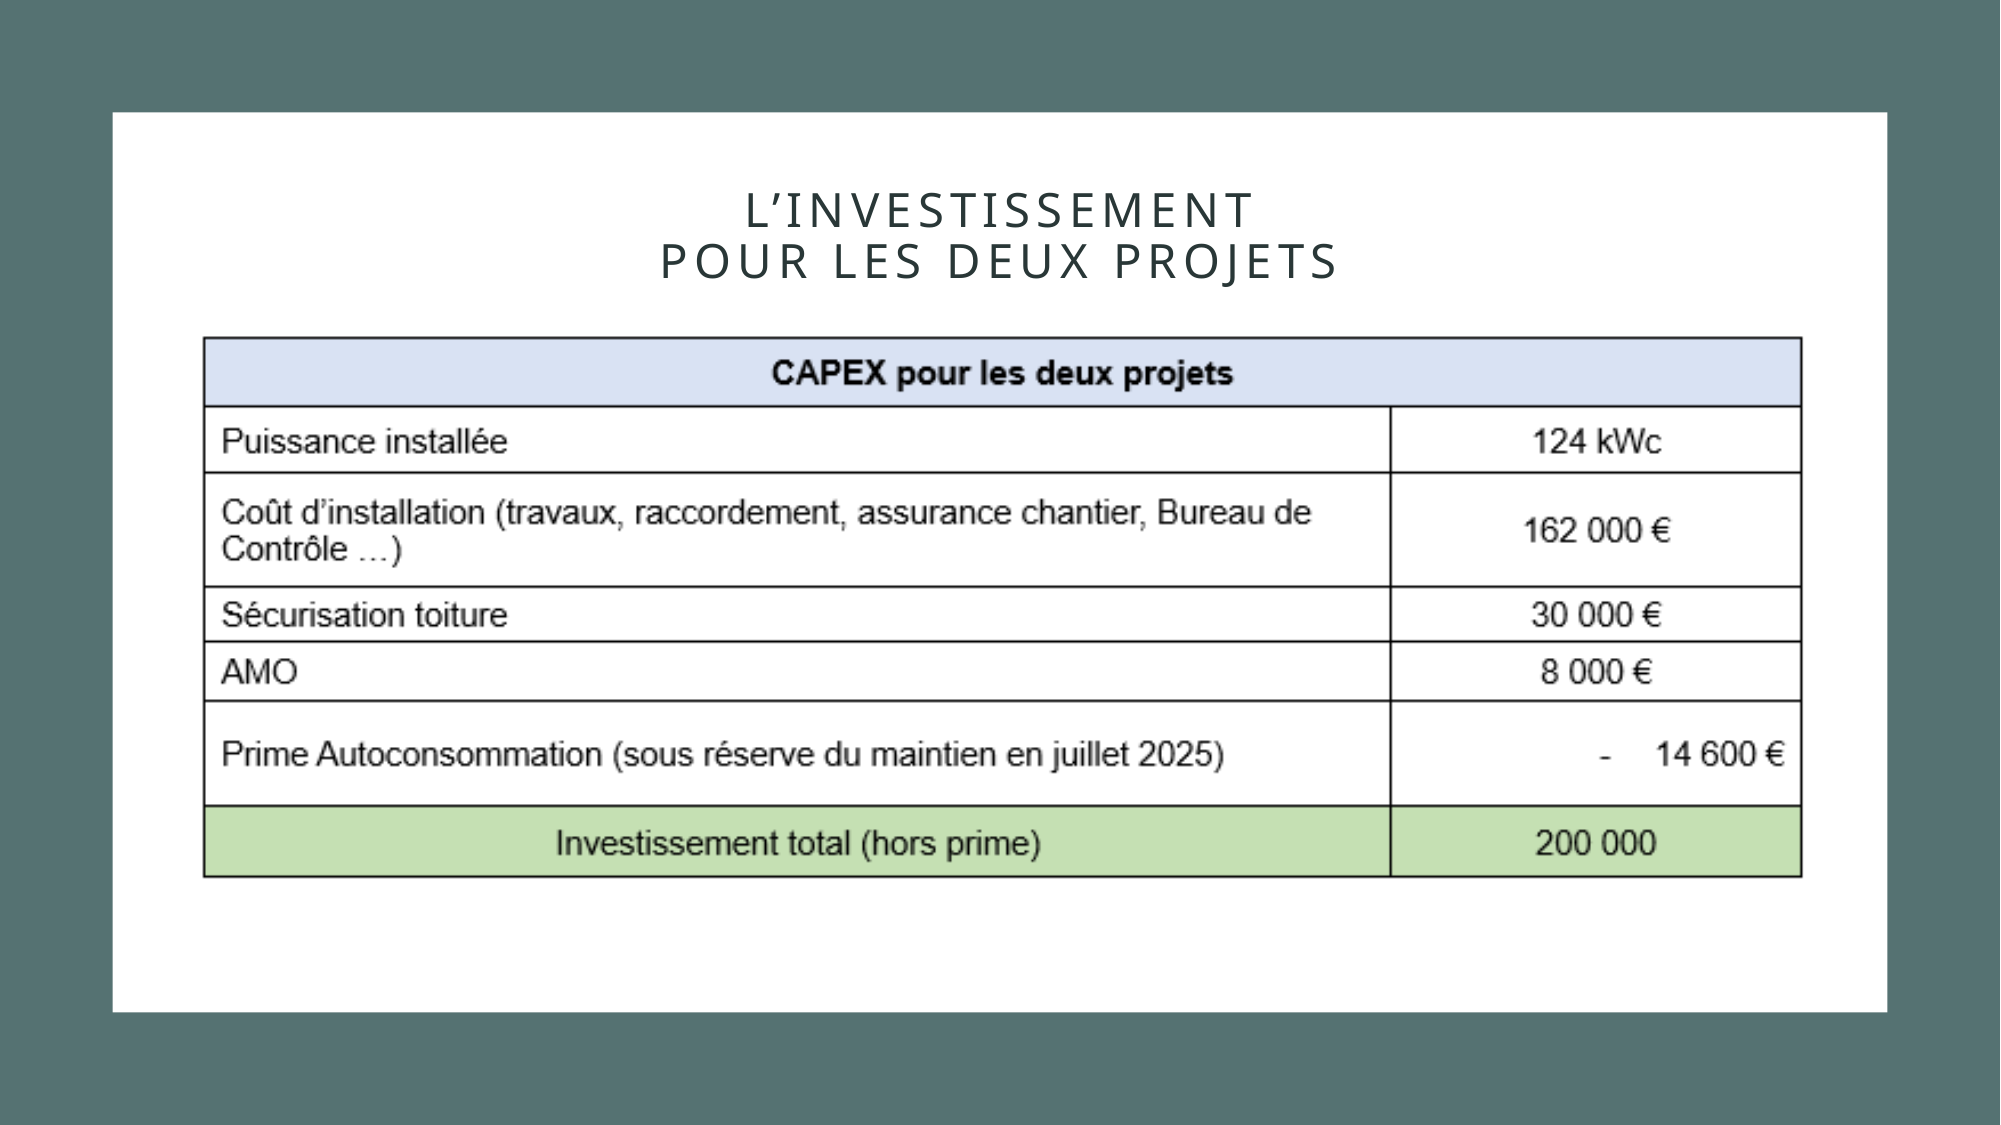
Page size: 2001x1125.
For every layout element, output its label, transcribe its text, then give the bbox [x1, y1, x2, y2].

text_box L’investissement pour les deux projets [333, 179, 1665, 297]
picture [190, 326, 1810, 884]
text_box [0, 0, 2000, 1125]
